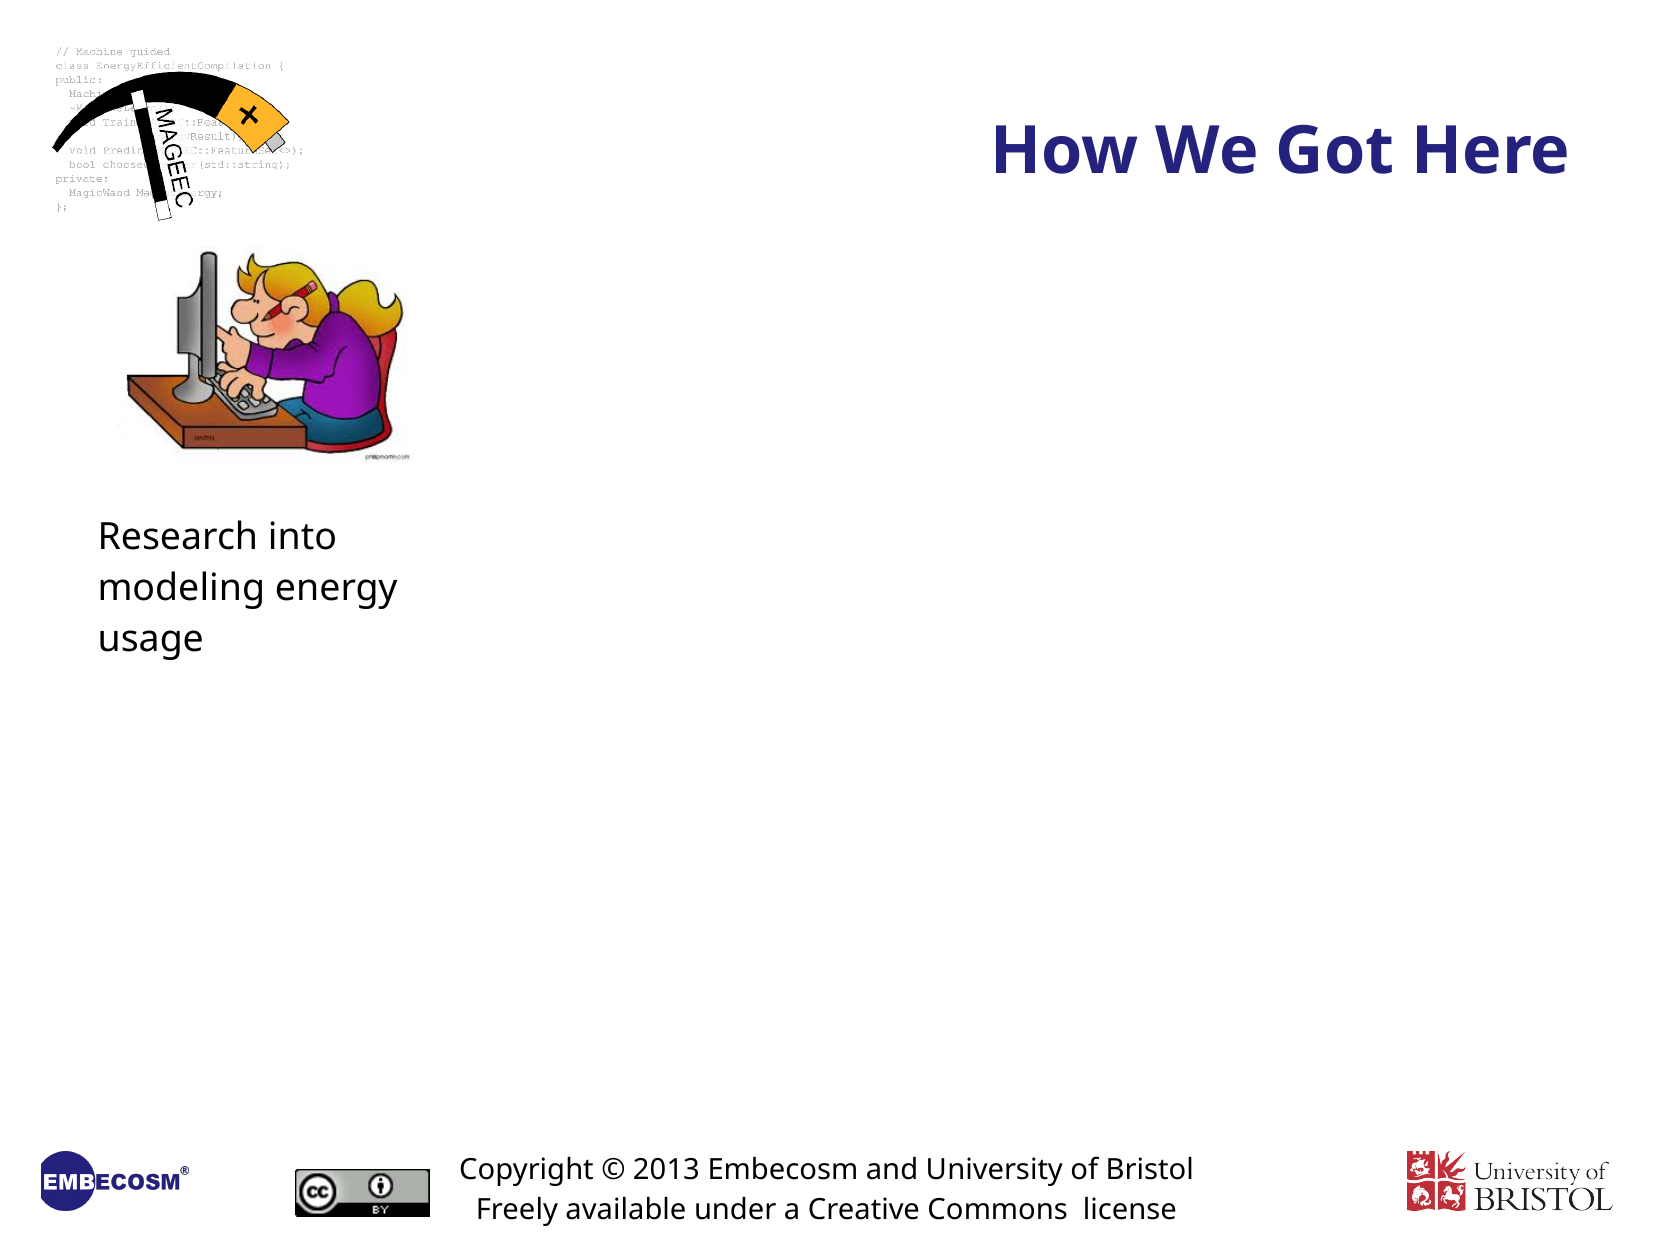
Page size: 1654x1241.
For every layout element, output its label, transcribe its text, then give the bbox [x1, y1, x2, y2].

picture [295, 1169, 430, 1217]
picture [52, 47, 302, 225]
picture [118, 246, 414, 463]
title How We Got Here [326, 61, 1571, 233]
picture [41, 1151, 189, 1211]
text_box Research into modeling energy usage [82, 502, 497, 614]
picture [1407, 1151, 1613, 1211]
